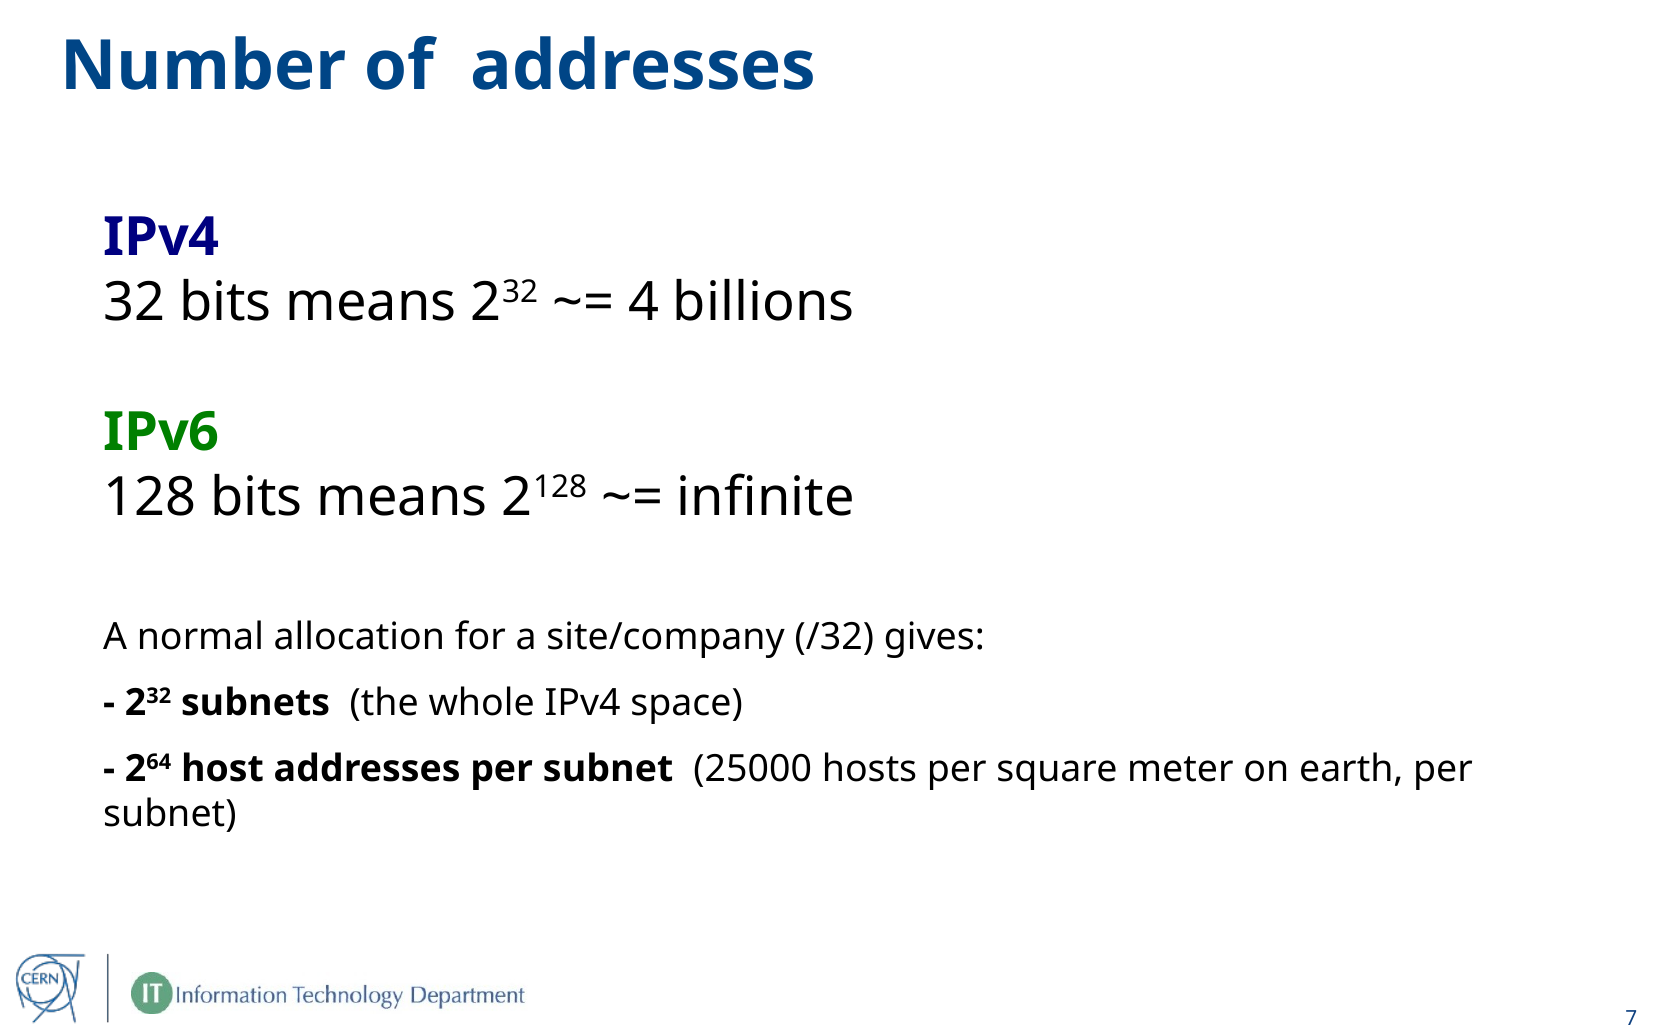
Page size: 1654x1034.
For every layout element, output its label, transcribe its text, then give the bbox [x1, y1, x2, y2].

picture [16, 985, 64, 1032]
picture [131, 972, 774, 1014]
title Number of addresses [60, 0, 1528, 138]
text_box IPv4 32 bits means 232 ~= 4 billions IPv6 128 bits means 2128 ~= infinite A normal allocation for a site/company (/32) gives: - 232 subnets (the whole IPv4 space) - 264 host addresses per subnet (25000 hosts per square meter on earth, per subnet) [88, 193, 1581, 907]
picture [36, 1002, 50, 1009]
